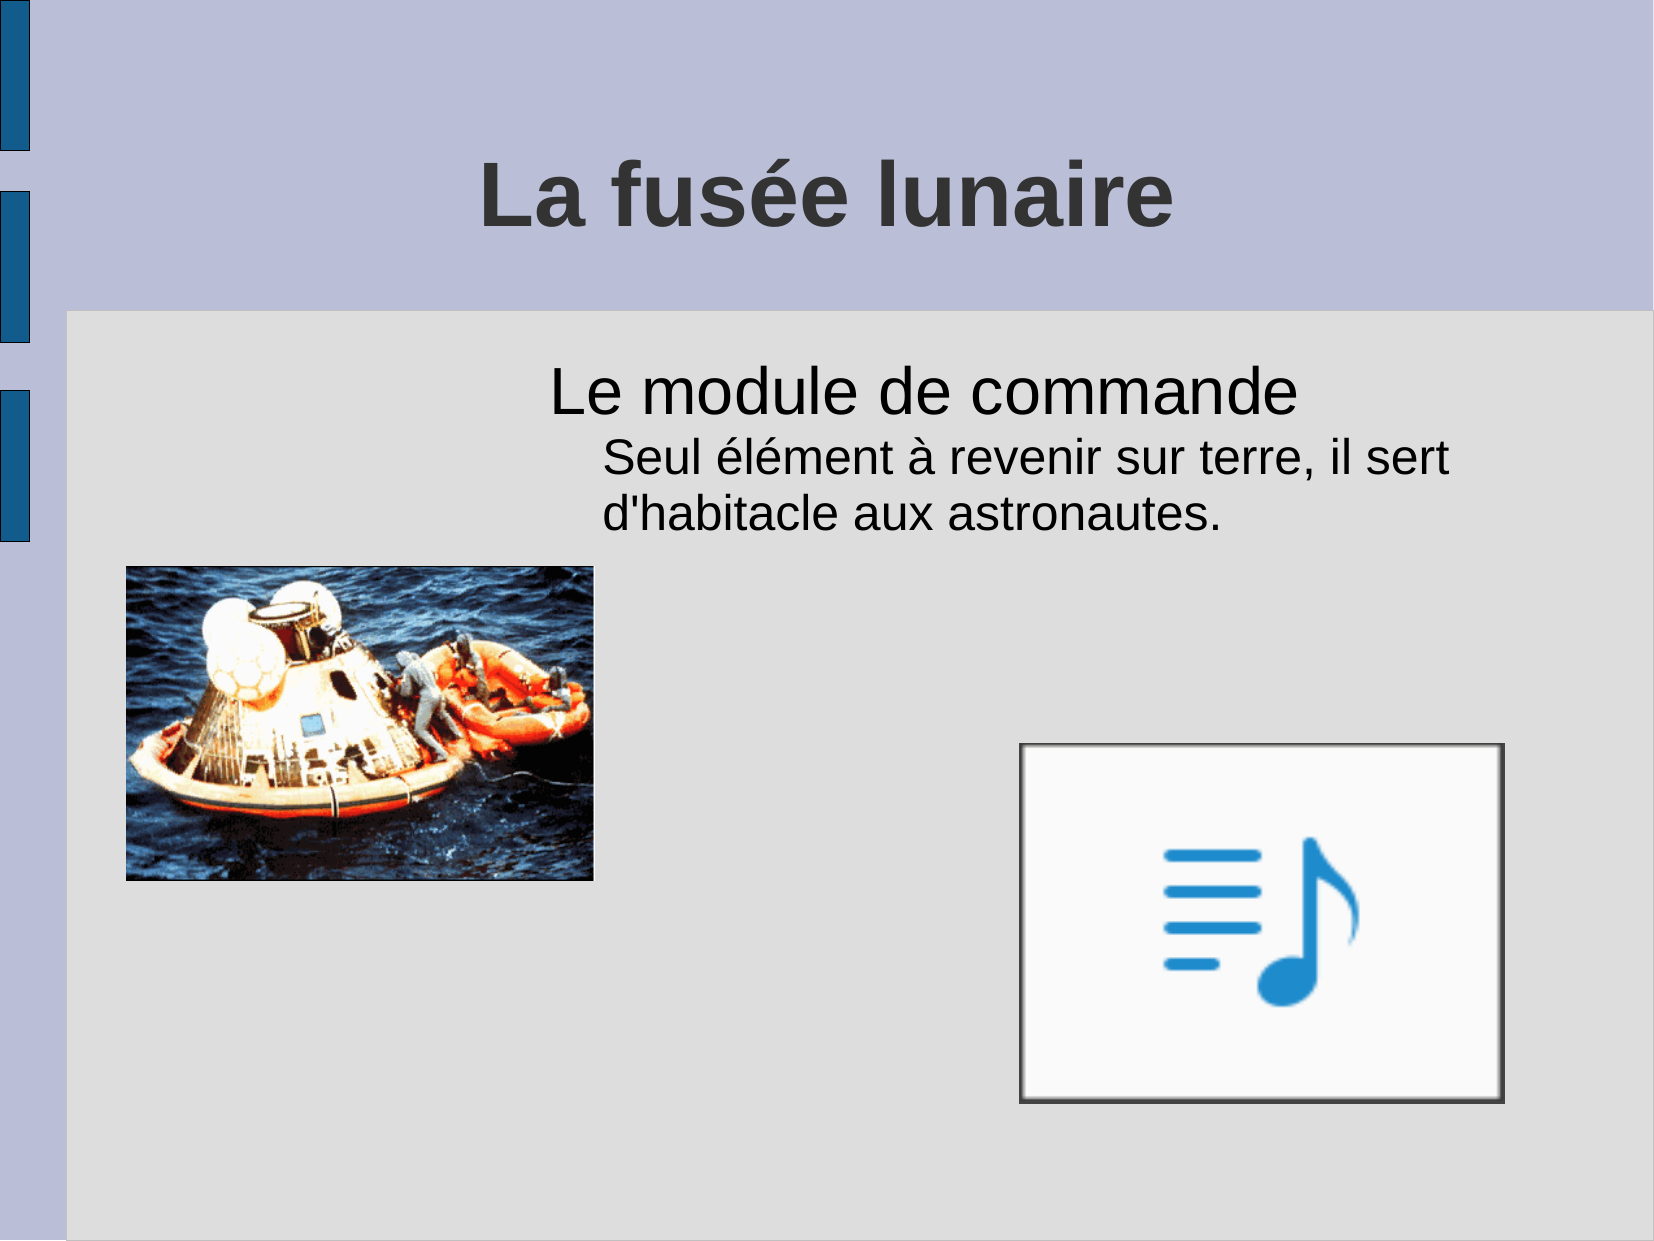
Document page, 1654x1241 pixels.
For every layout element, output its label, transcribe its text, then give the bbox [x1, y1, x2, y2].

picture [126, 566, 595, 881]
title La fusée lunaire [121, 91, 1534, 299]
list Le module de commande Seul élément à revenir sur terre, il sert d'habitacle aux astronautes. [531, 354, 1517, 541]
text_box [1018, 741, 1506, 1105]
